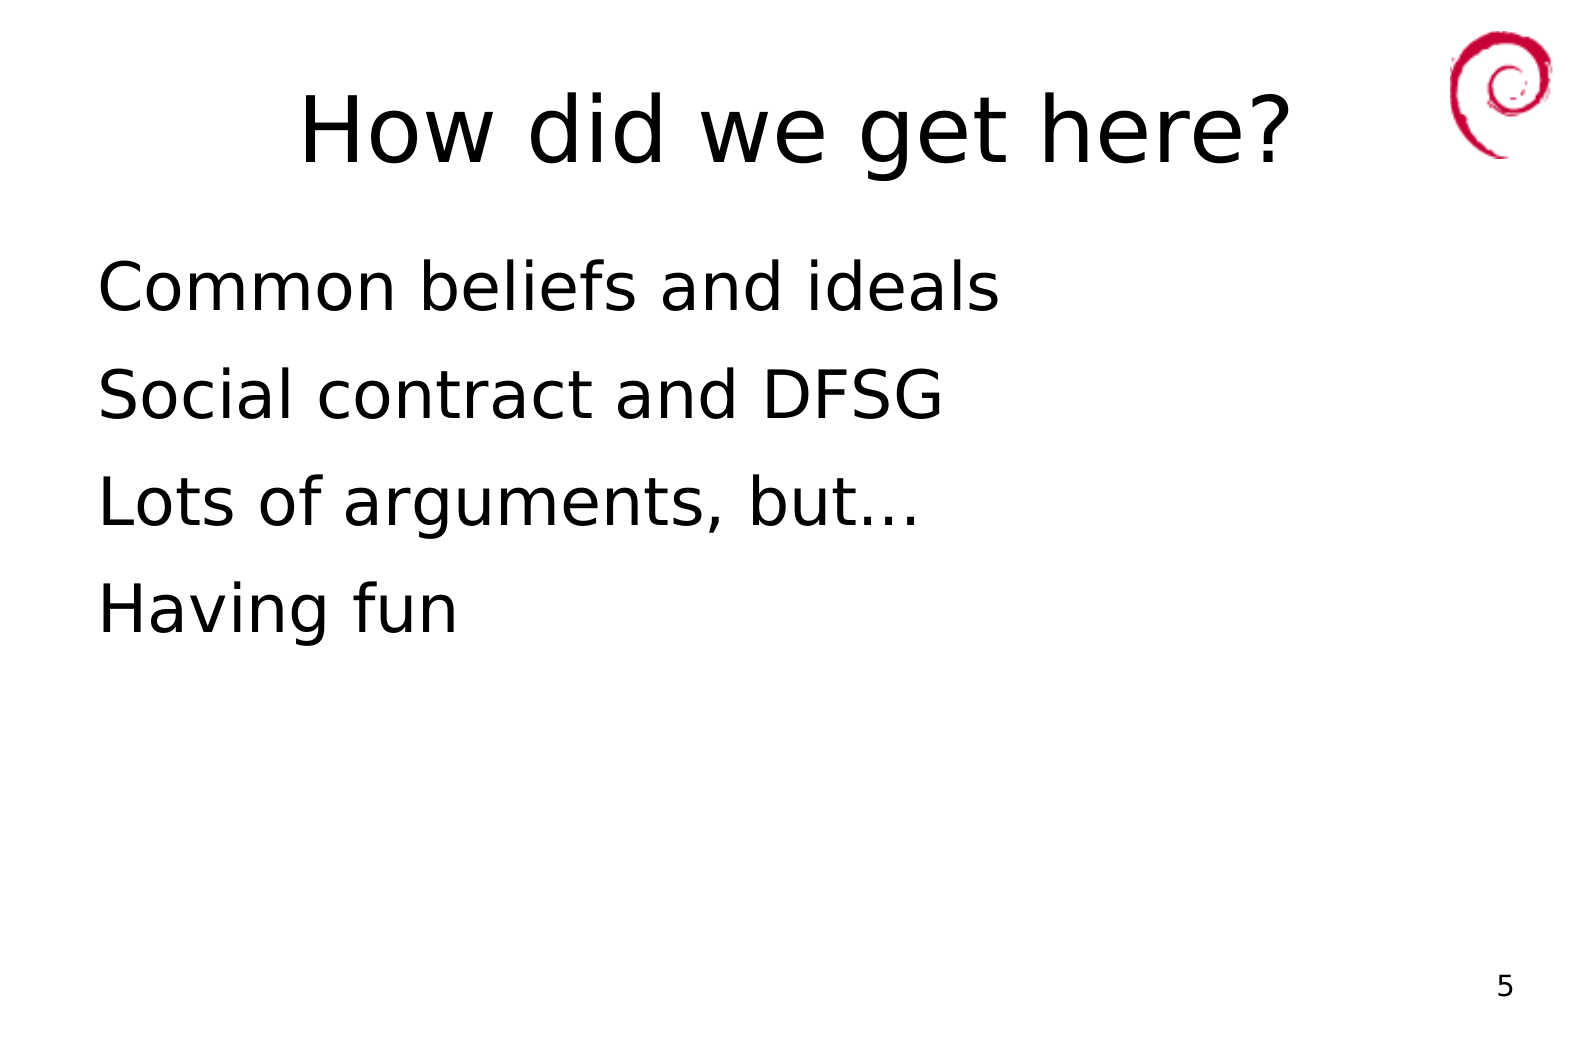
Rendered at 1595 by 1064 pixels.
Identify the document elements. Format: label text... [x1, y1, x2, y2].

picture [1450, 31, 1555, 159]
list Common beliefs and ideals Social contract and DFSG Lots of arguments, but... Having fun [79, 248, 1515, 951]
title How did we get here? [79, 49, 1515, 213]
